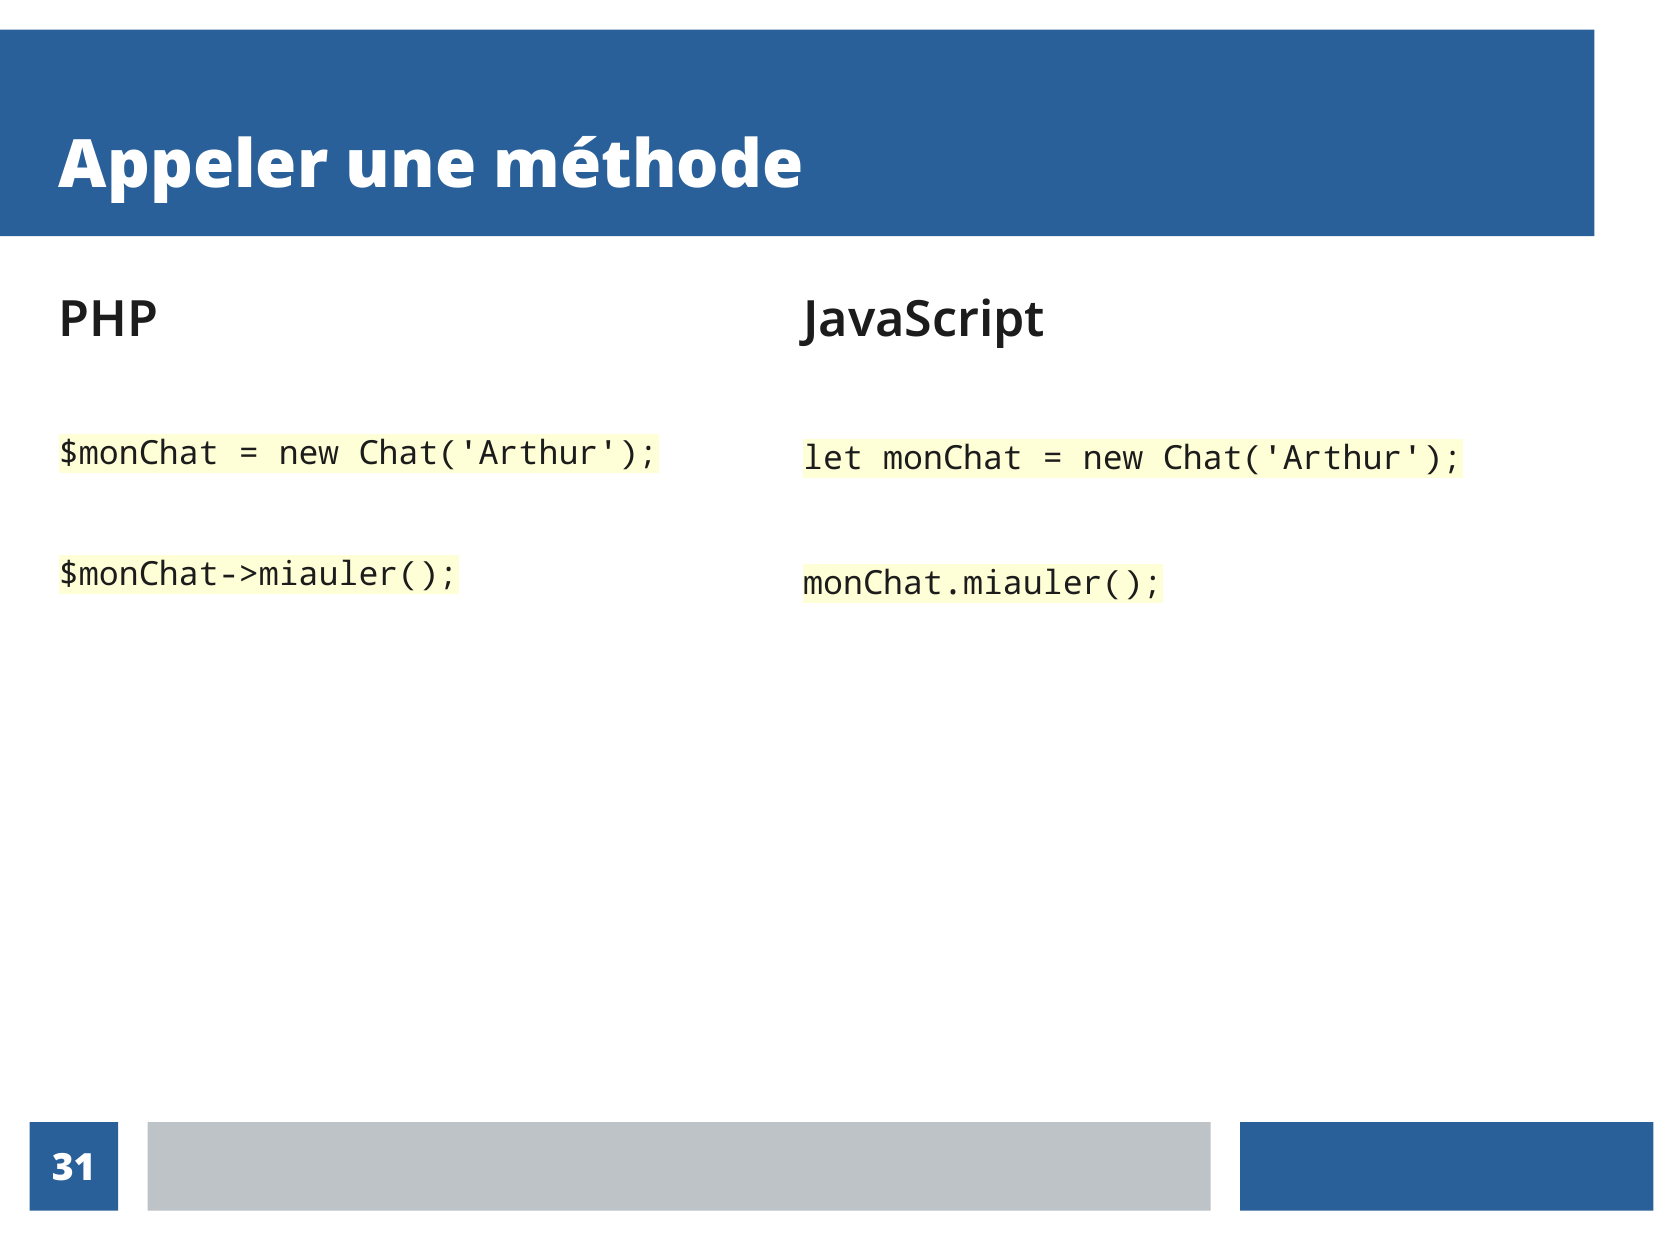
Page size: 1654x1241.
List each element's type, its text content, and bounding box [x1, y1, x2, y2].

list JavaScript let monChat = new Chat('Arthur'); monChat.miauler(); [803, 283, 1566, 1111]
list PHP $monChat = new Chat('Arthur'); $monChat->miauler(); [59, 283, 756, 1093]
title Appeler une méthode [59, 59, 1595, 207]
